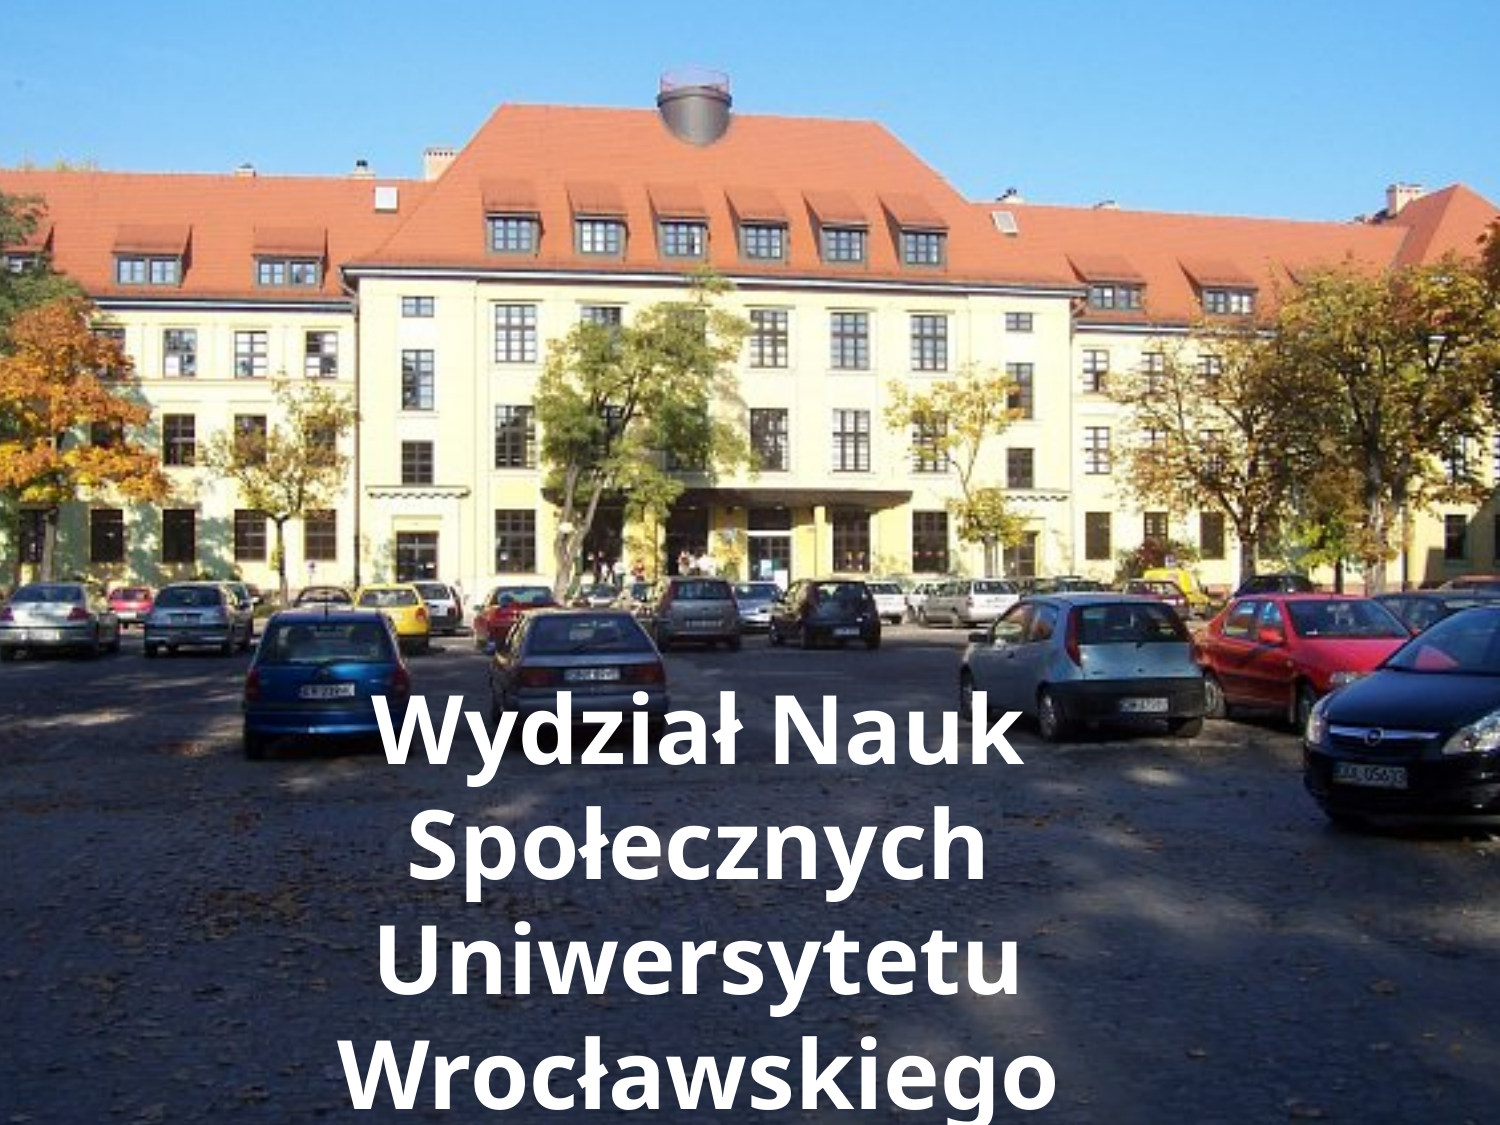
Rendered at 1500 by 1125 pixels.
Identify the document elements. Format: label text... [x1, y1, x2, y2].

picture [0, 0, 1500, 1125]
title Wydział Nauk Społecznych Uniwersytetu Wrocławskiego [86, 661, 1312, 849]
picture [959, 1067, 980, 1099]
